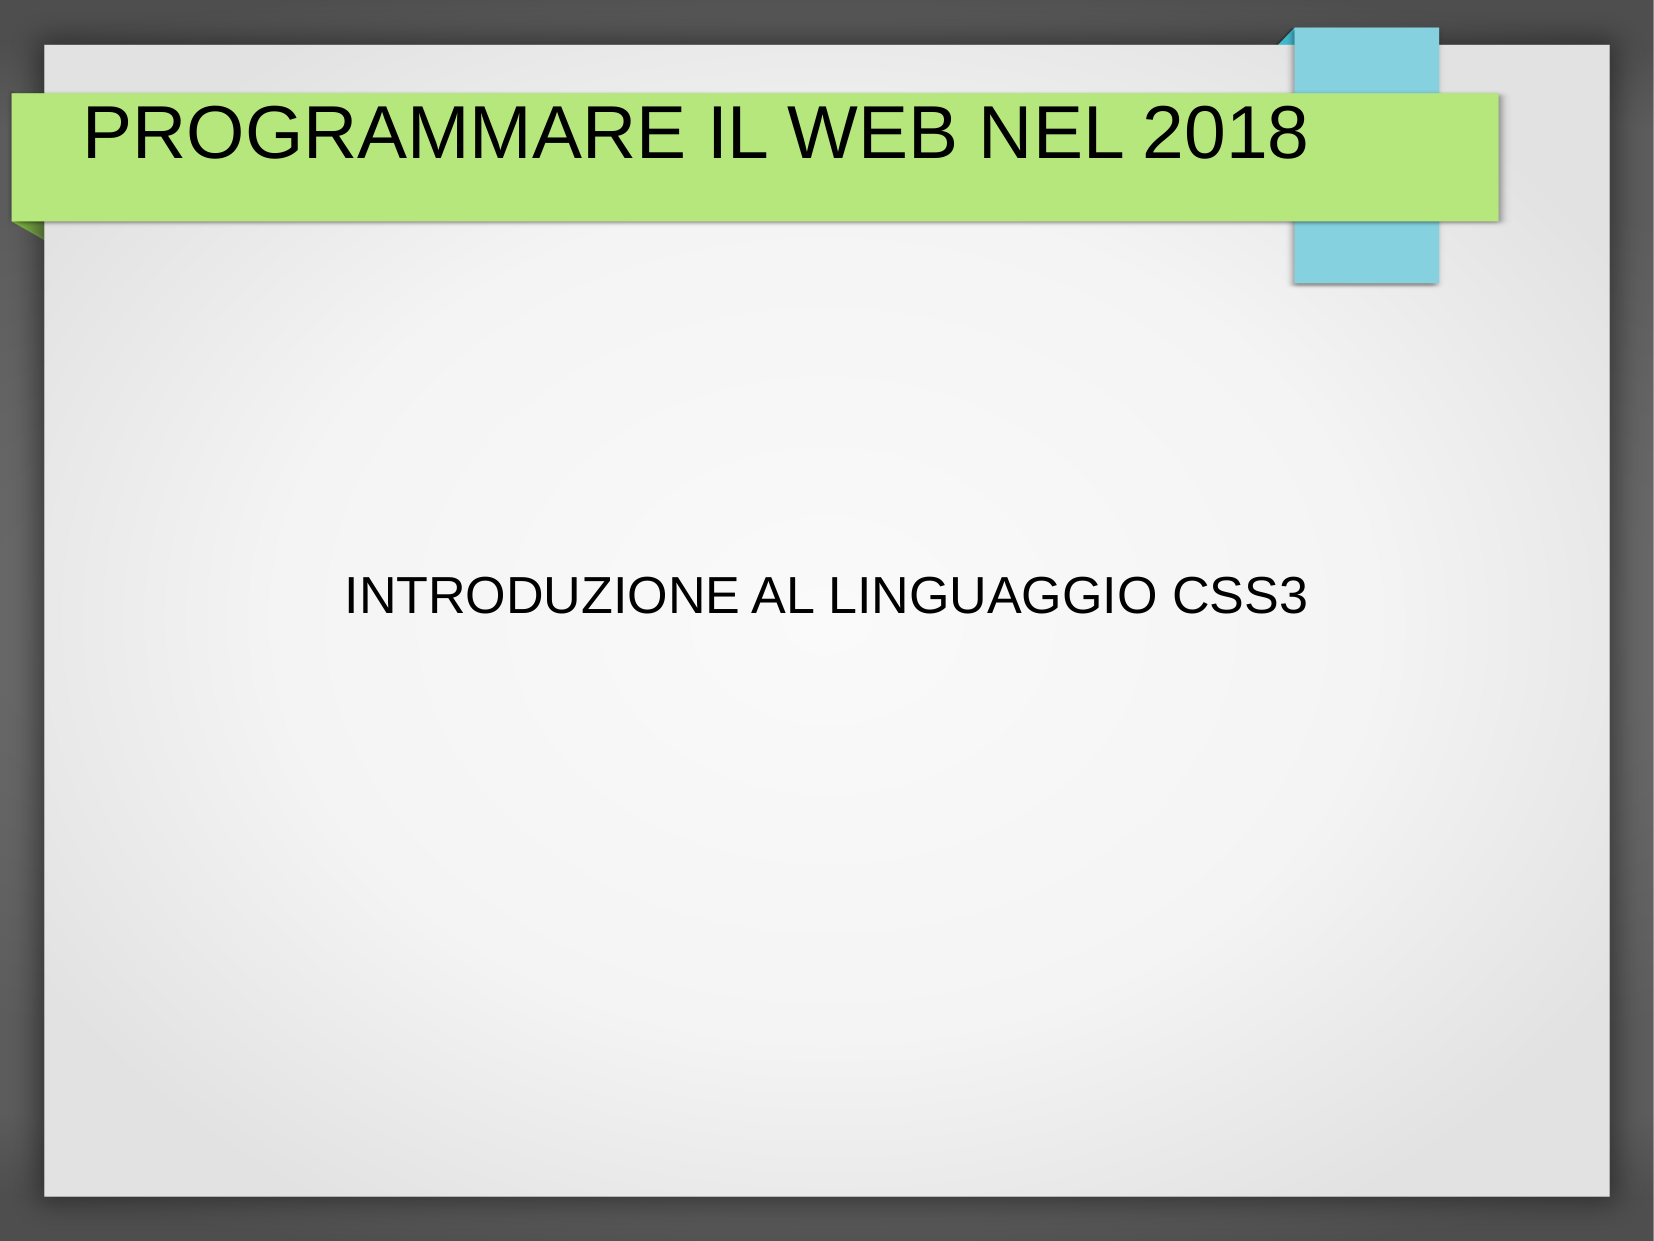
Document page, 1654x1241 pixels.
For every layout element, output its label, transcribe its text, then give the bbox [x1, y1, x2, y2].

subtitle INTRODUZIONE AL LINGUAGGIO CSS3 [82, 250, 1571, 1015]
picture [0, 0, 1654, 1241]
title PROGRAMMARE IL WEB NEL 2018 [82, 44, 1489, 213]
